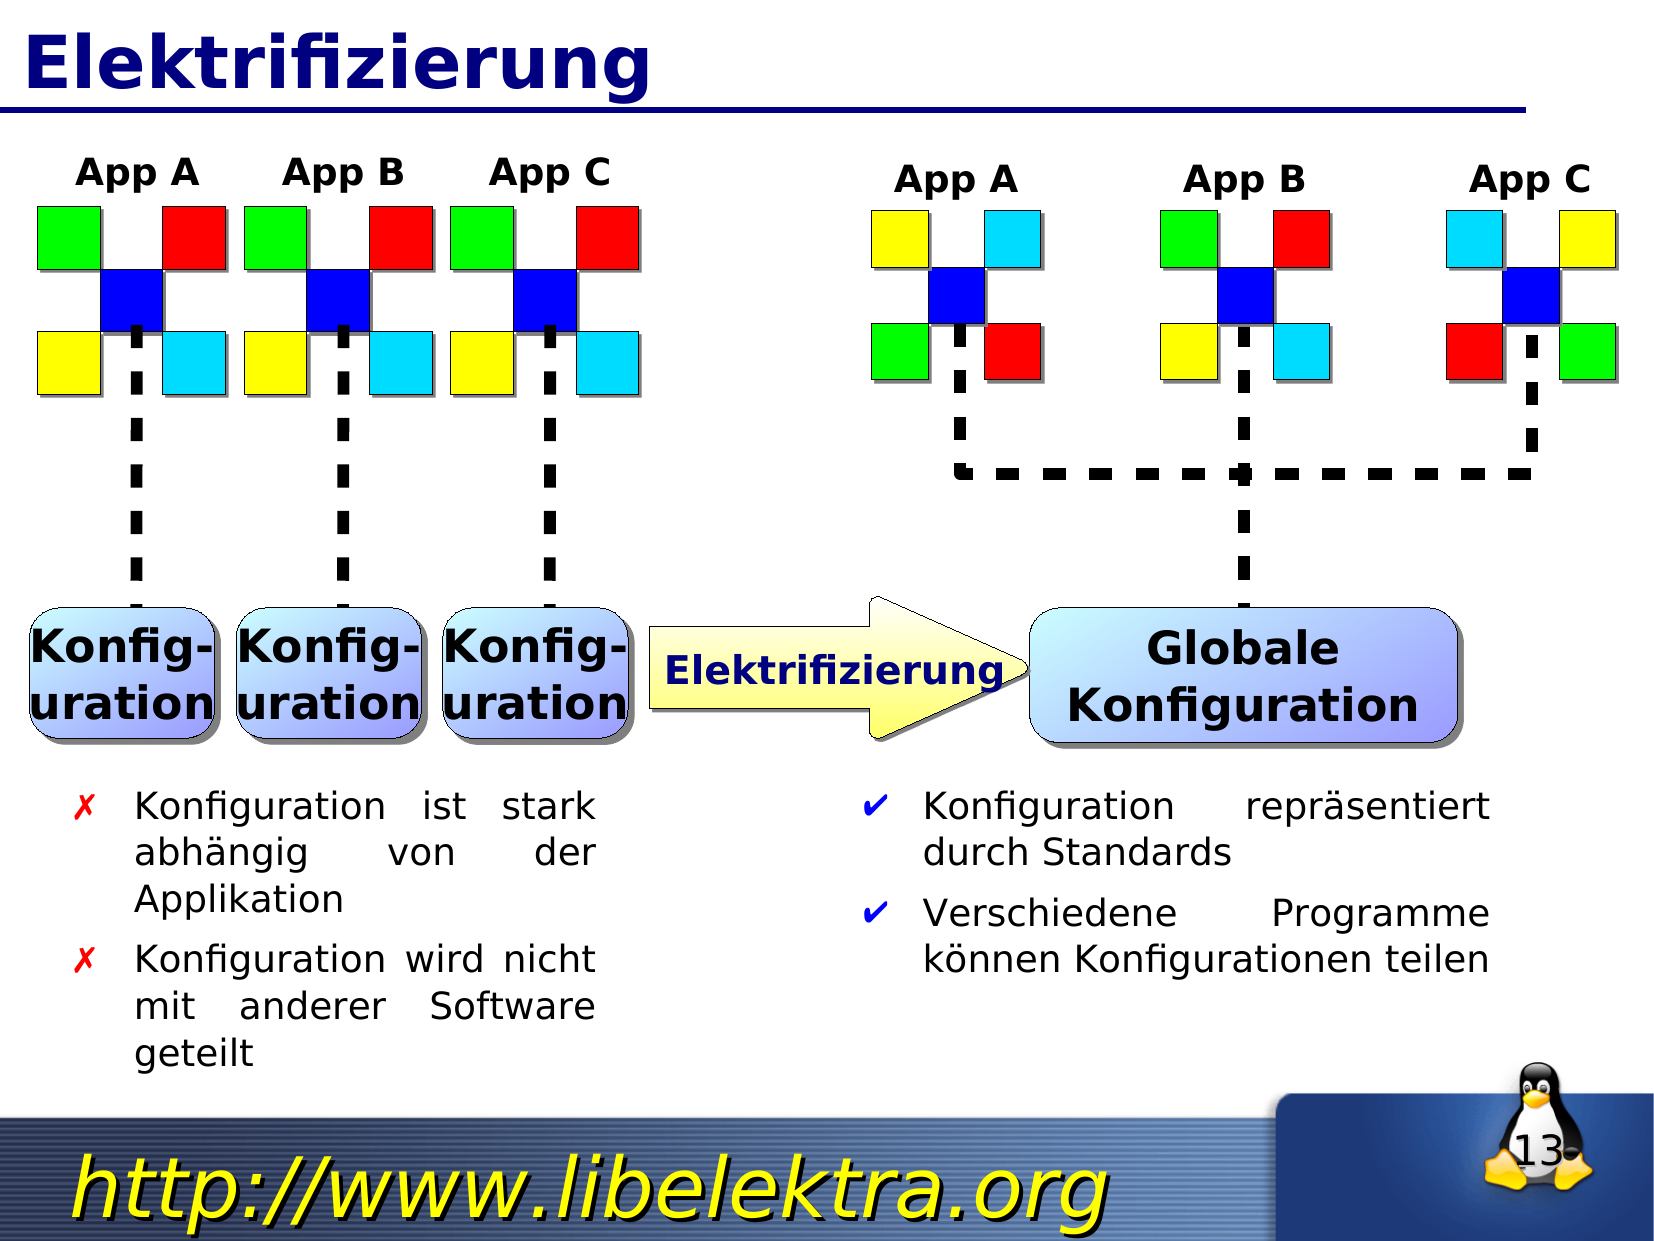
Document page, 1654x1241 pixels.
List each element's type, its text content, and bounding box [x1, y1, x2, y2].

text_box Elektrifizierung [664, 644, 1008, 691]
text_box App A [75, 147, 226, 192]
text_box App B [281, 147, 433, 192]
list Konfiguration repräsentiert durch Standards Verschiedene Programme können Konfigurationen teilen [848, 773, 1564, 1094]
text_box App C [488, 147, 639, 192]
text_box Konfig- uration [29, 607, 215, 739]
text_box Konfig- uration [236, 607, 422, 739]
text_box [37, 206, 226, 395]
text_box App B [1182, 154, 1308, 199]
text_box Globale Konfiguration [1029, 607, 1458, 743]
text_box <Nummer> [1312, 1122, 1566, 1178]
picture [0, 1061, 1654, 1241]
text_box Elektrifizierung [22, 14, 1611, 111]
text_box App C [1468, 154, 1592, 199]
text_box [649, 596, 987, 739]
text_box [1446, 210, 1616, 380]
text_box [1008, 653, 1028, 681]
list Konfiguration ist stark abhängig von der Applikation Konfiguration wird nicht mit anderer Software geteilt [60, 773, 648, 1080]
text_box [244, 206, 433, 395]
text_box Konfig- uration [442, 607, 629, 739]
text_box [450, 206, 639, 395]
text_box [871, 210, 1041, 380]
text_box App A [893, 154, 1019, 199]
text_box [1160, 210, 1330, 380]
